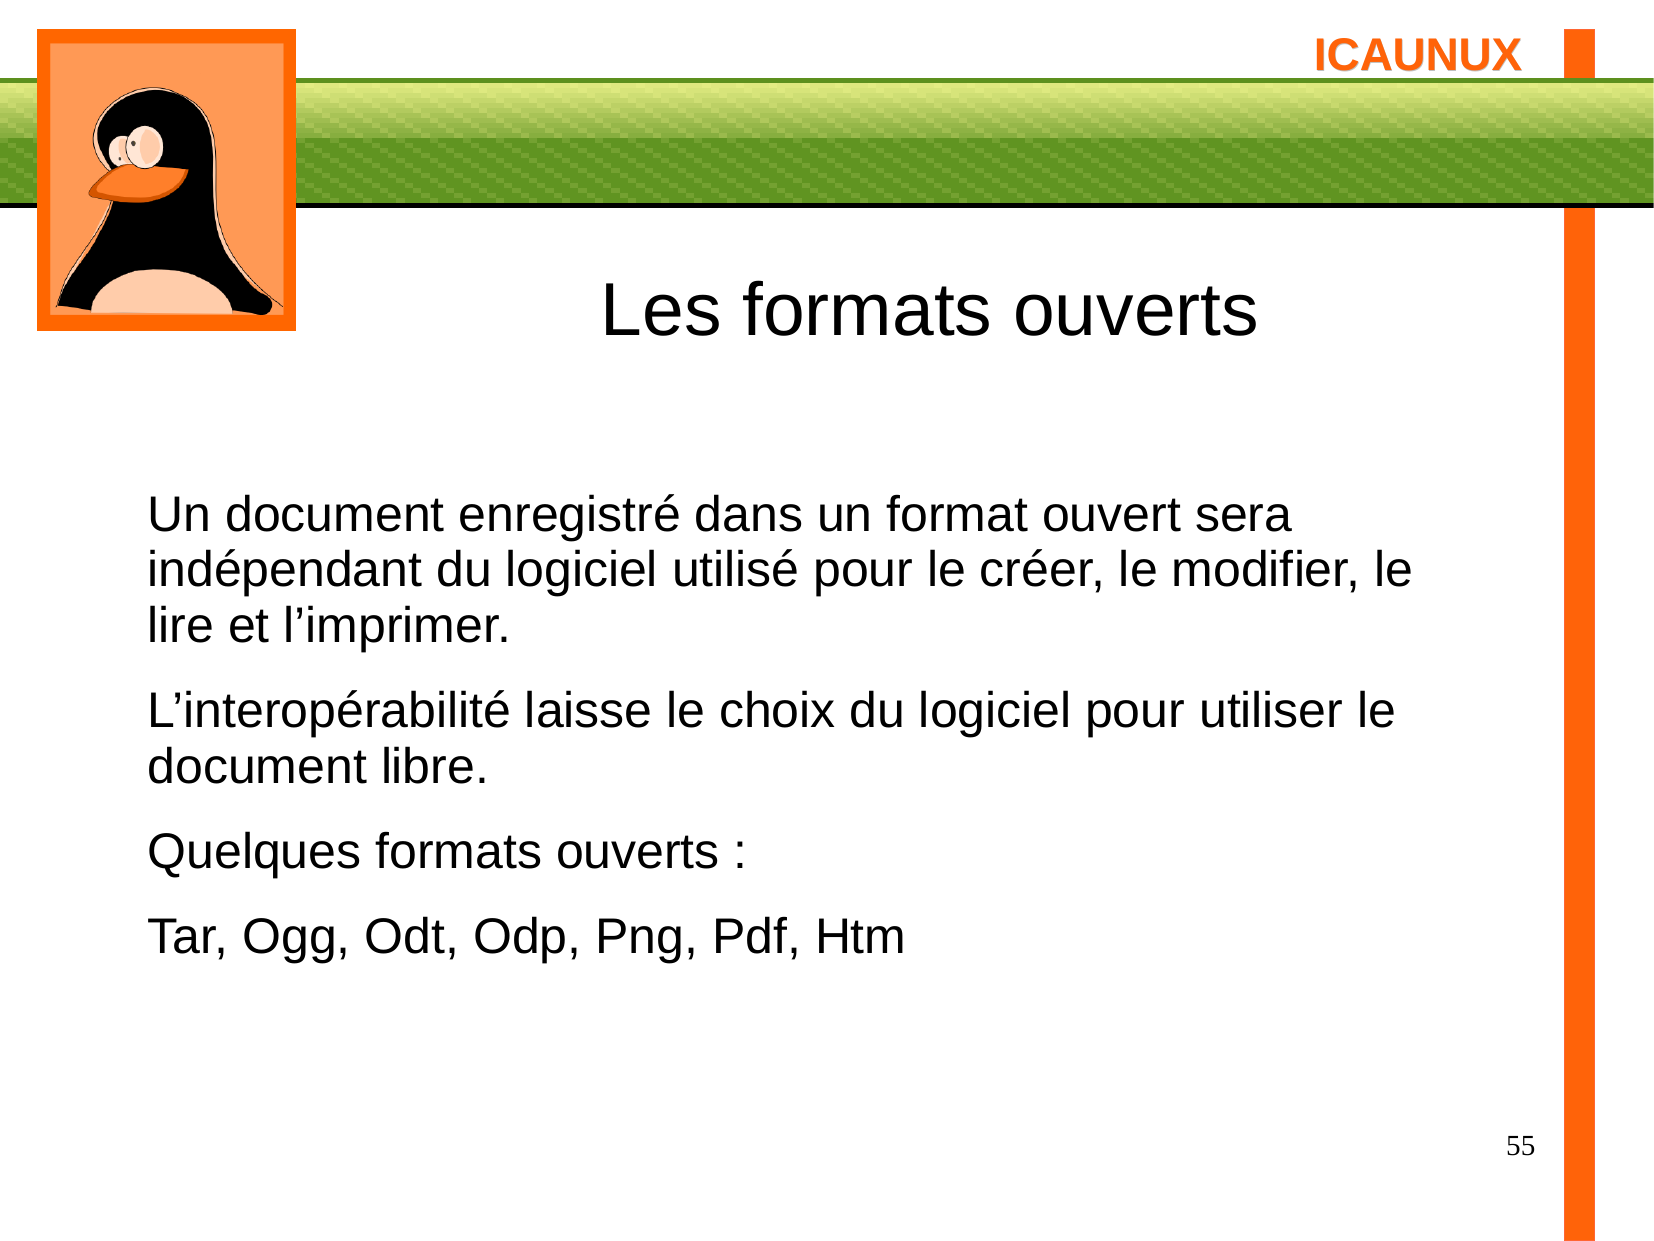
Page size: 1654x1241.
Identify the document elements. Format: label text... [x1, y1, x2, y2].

picture [0, 29, 1654, 331]
list Un document enregistré dans un format ouvert sera indépendant du logiciel utilisé pour le créer, le modifier, le lire et l’imprimer. L’interopérabilité laisse le choix du logiciel pour utiliser le document libre. Quelques formats ouverts : Tar, Ogg, Odt, Odp, Png, Pdf, Htm [147, 485, 1477, 1123]
title Les formats ouverts [324, 235, 1536, 384]
